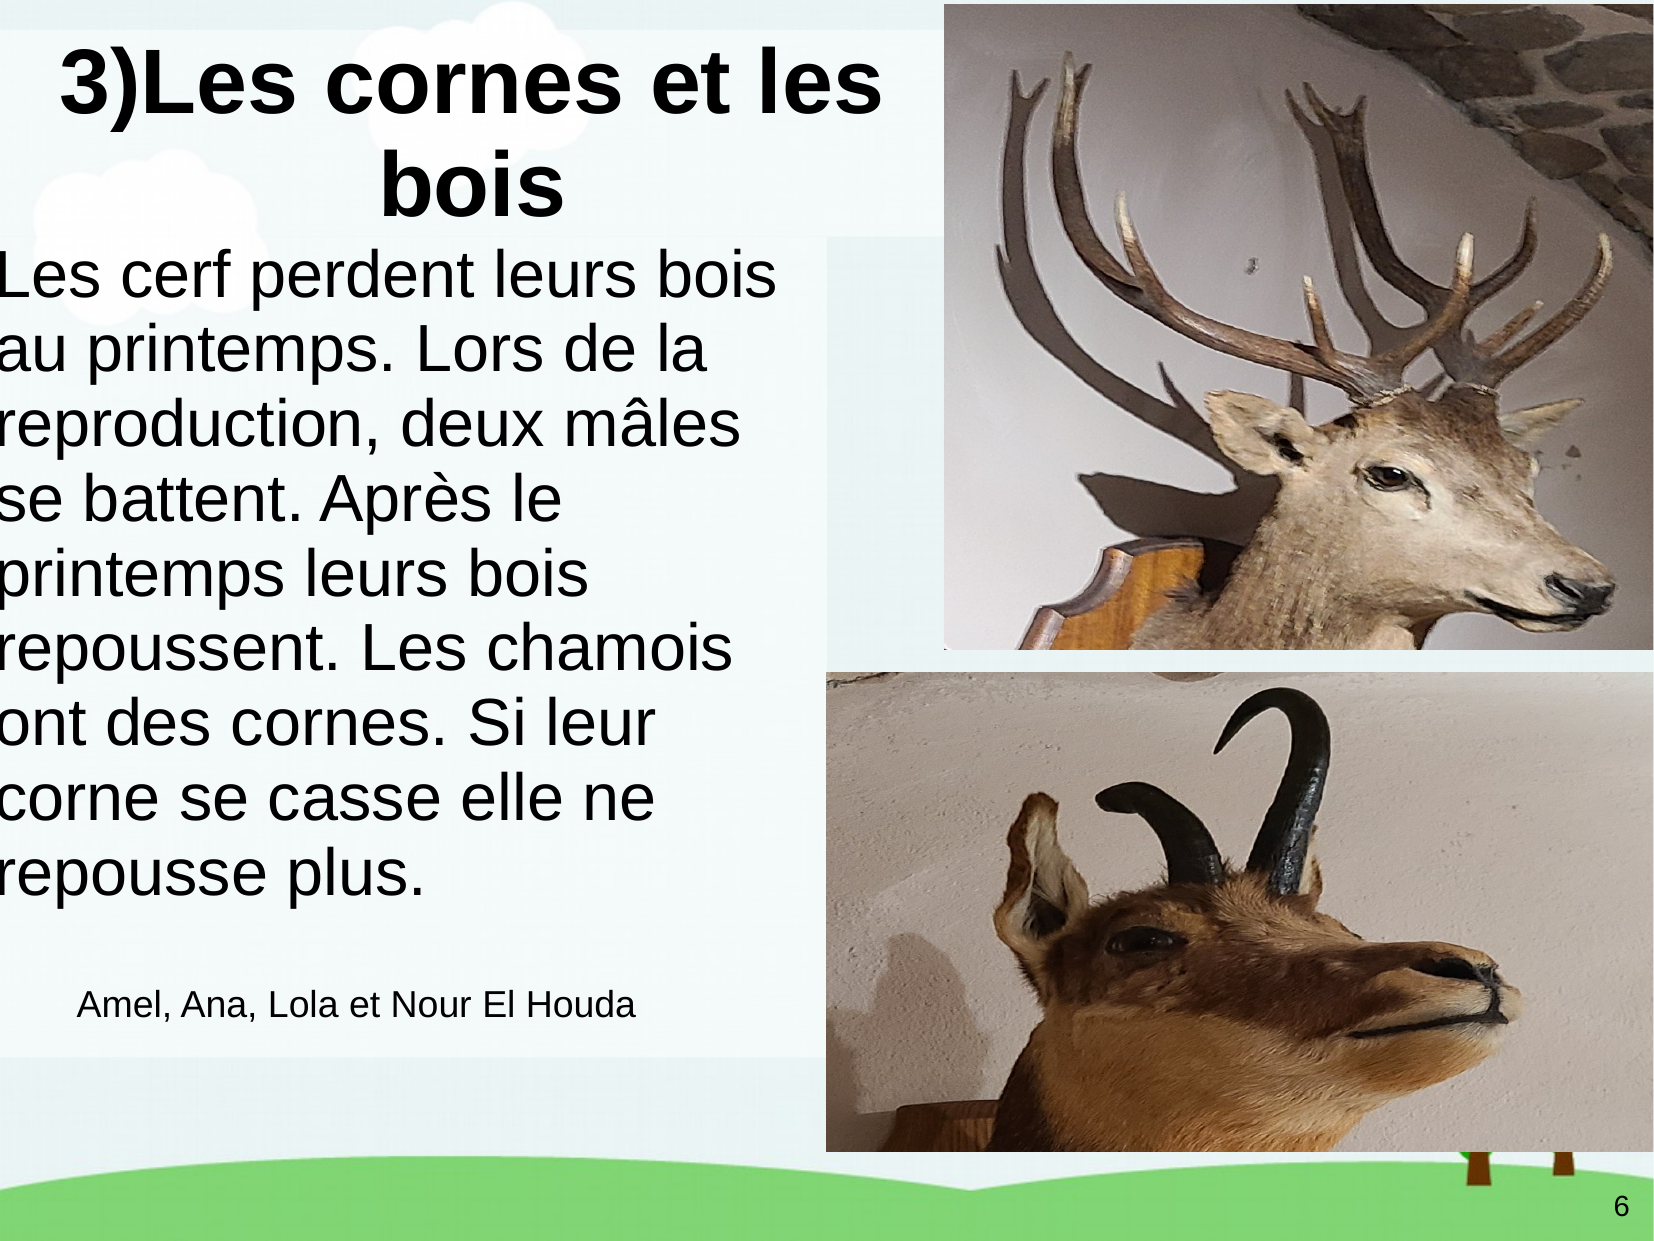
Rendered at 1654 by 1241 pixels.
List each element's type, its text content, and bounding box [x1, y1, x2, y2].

list Les cerf perdent leurs bois au printemps. Lors de la reproduction, deux mâles se battent. Après le printemps leurs bois repoussent. Les chamois ont des cornes. Si leur corne se casse elle ne repousse plus. [0, 236, 827, 1058]
text_box Amel, Ana, Lola et Nour El Houda [61, 976, 739, 1076]
title 3)Les cornes et les bois [0, 29, 944, 237]
picture [0, 0, 1654, 1241]
